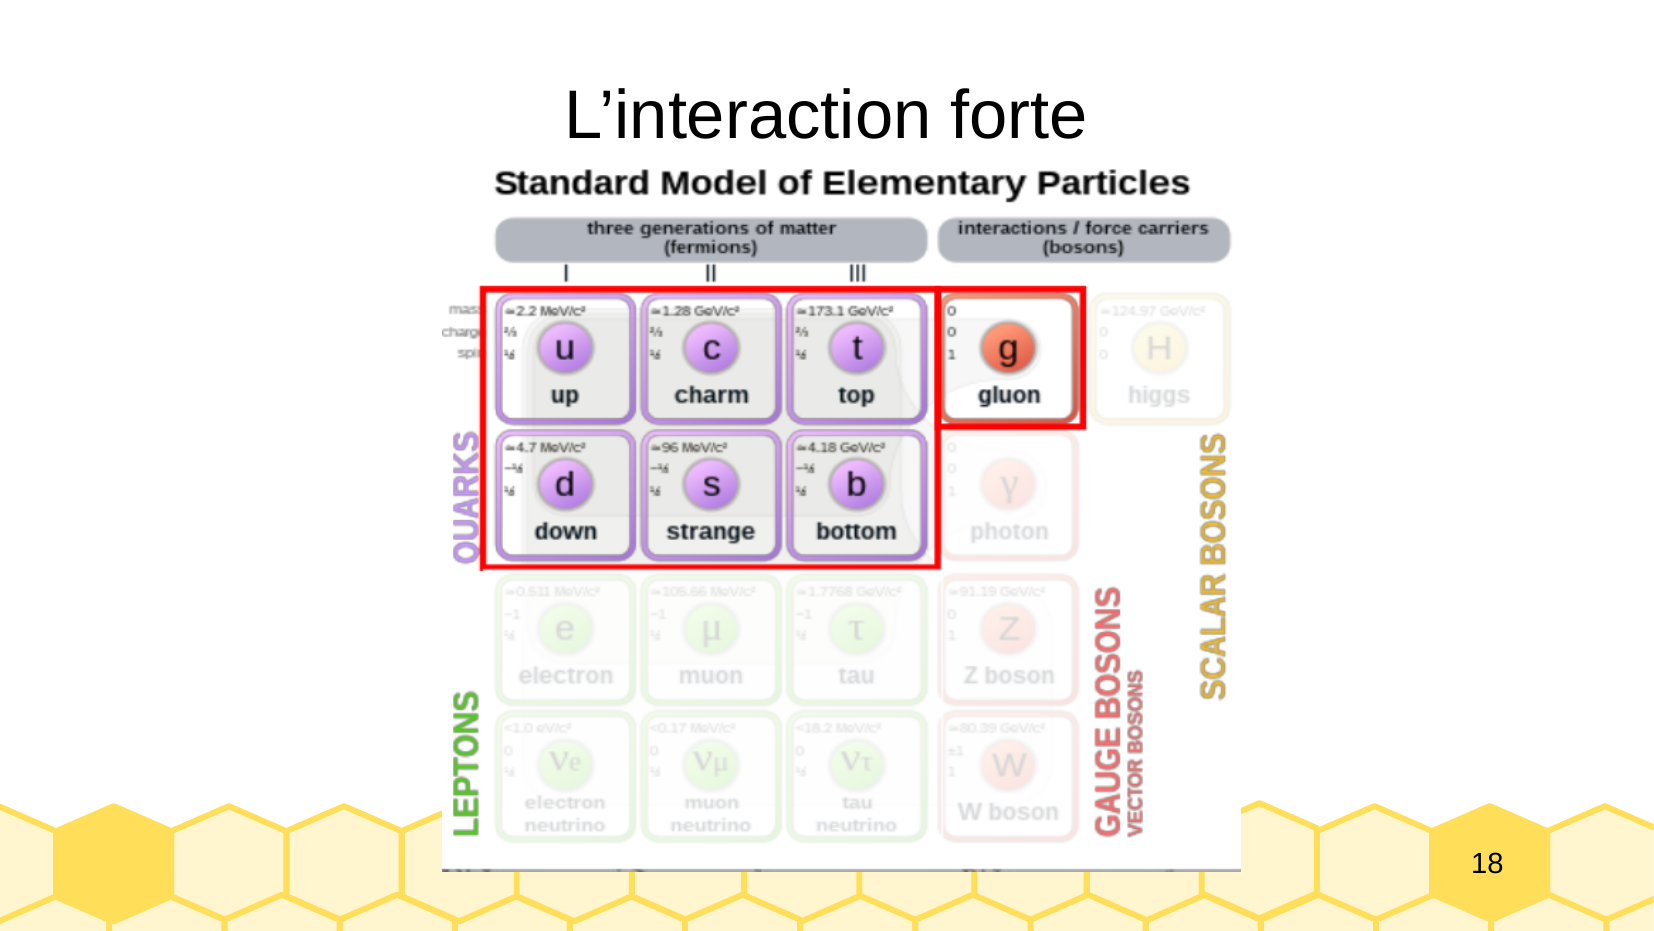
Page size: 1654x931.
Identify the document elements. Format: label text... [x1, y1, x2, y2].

title L’interaction forte [82, 37, 1571, 193]
picture [442, 147, 1241, 872]
